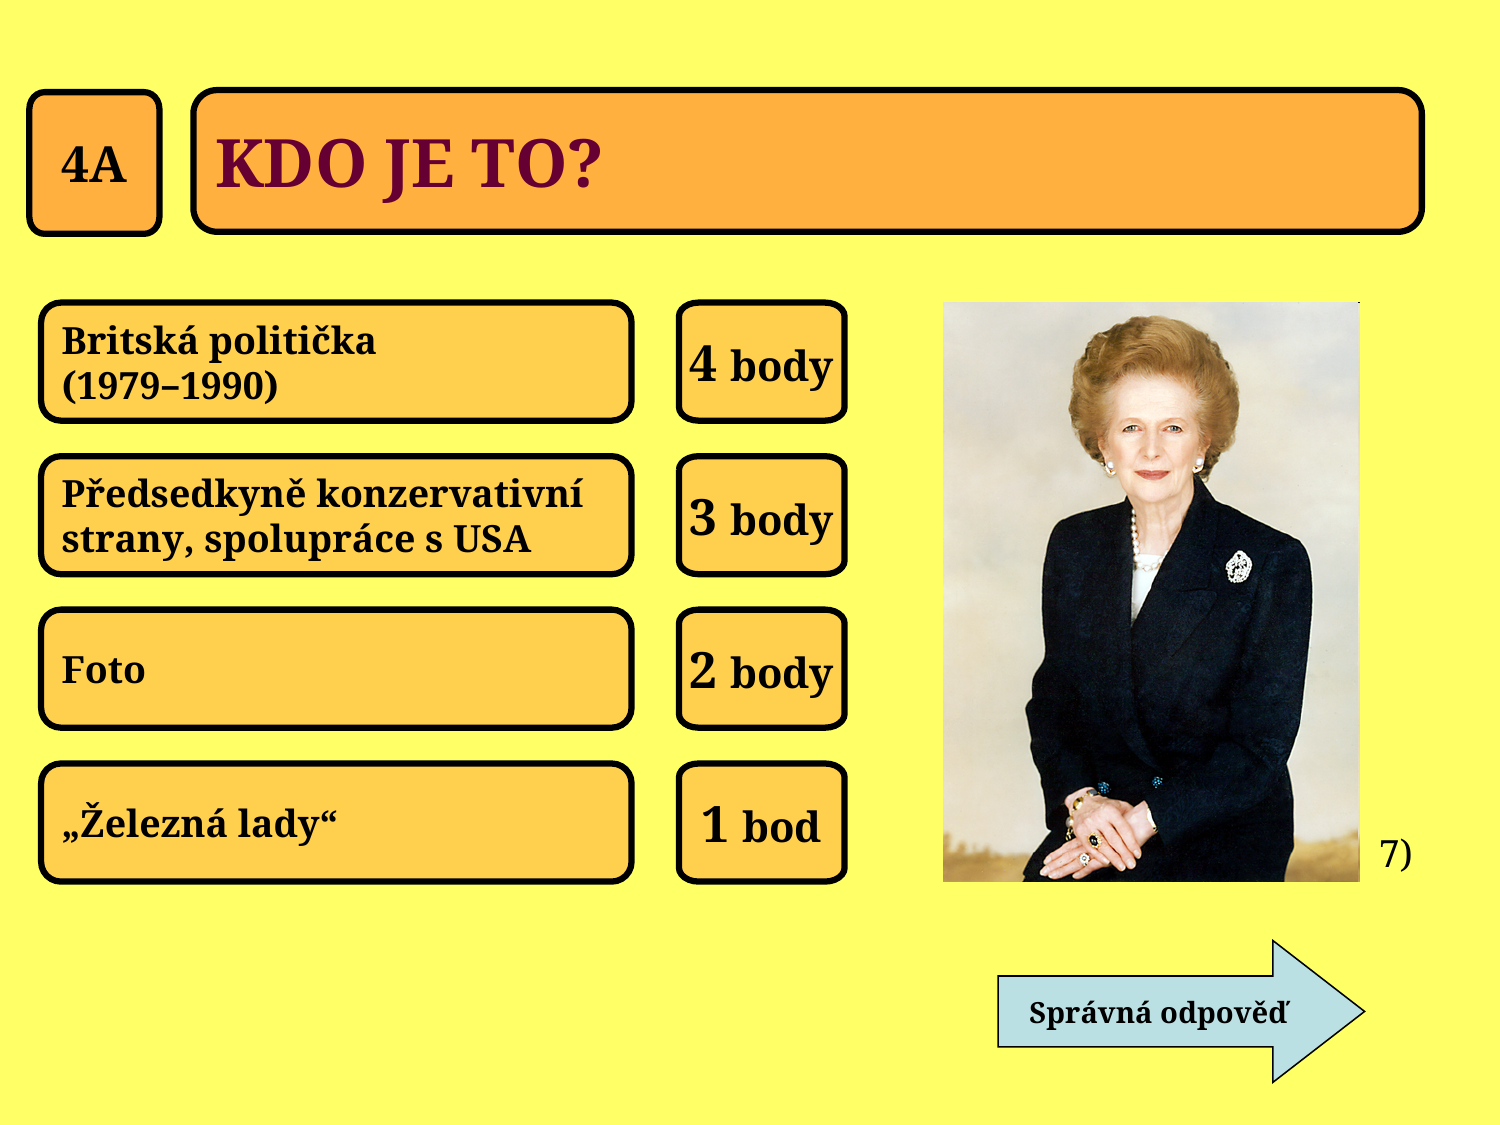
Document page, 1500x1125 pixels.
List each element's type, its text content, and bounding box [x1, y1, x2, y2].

text_box 4 body [678, 302, 845, 421]
text_box 4A [29, 92, 160, 234]
picture [943, 302, 1360, 882]
text_box 3 body [678, 456, 845, 575]
text_box Britská politička (1979−1990) [41, 302, 632, 421]
text_box 4 body [191, 87, 1425, 234]
text_box Správná odpověď [998, 940, 1365, 1083]
text_box 1 bod [678, 763, 845, 882]
text_box Předsedkyně konzervativní strany, spolupráce s USA [41, 456, 632, 575]
text_box „Železná lady“ [41, 763, 632, 882]
text_box 4 body [38, 761, 634, 884]
text_box Foto [41, 609, 632, 728]
text_box 7) [1364, 822, 1436, 883]
text_box 4 body [38, 454, 634, 577]
text_box 4 body [27, 89, 162, 236]
text_box 4 body [38, 300, 634, 423]
text_box 4 body [38, 607, 634, 730]
text_box KDO JE TO? [193, 90, 1422, 232]
text_box 2 body [678, 609, 845, 728]
